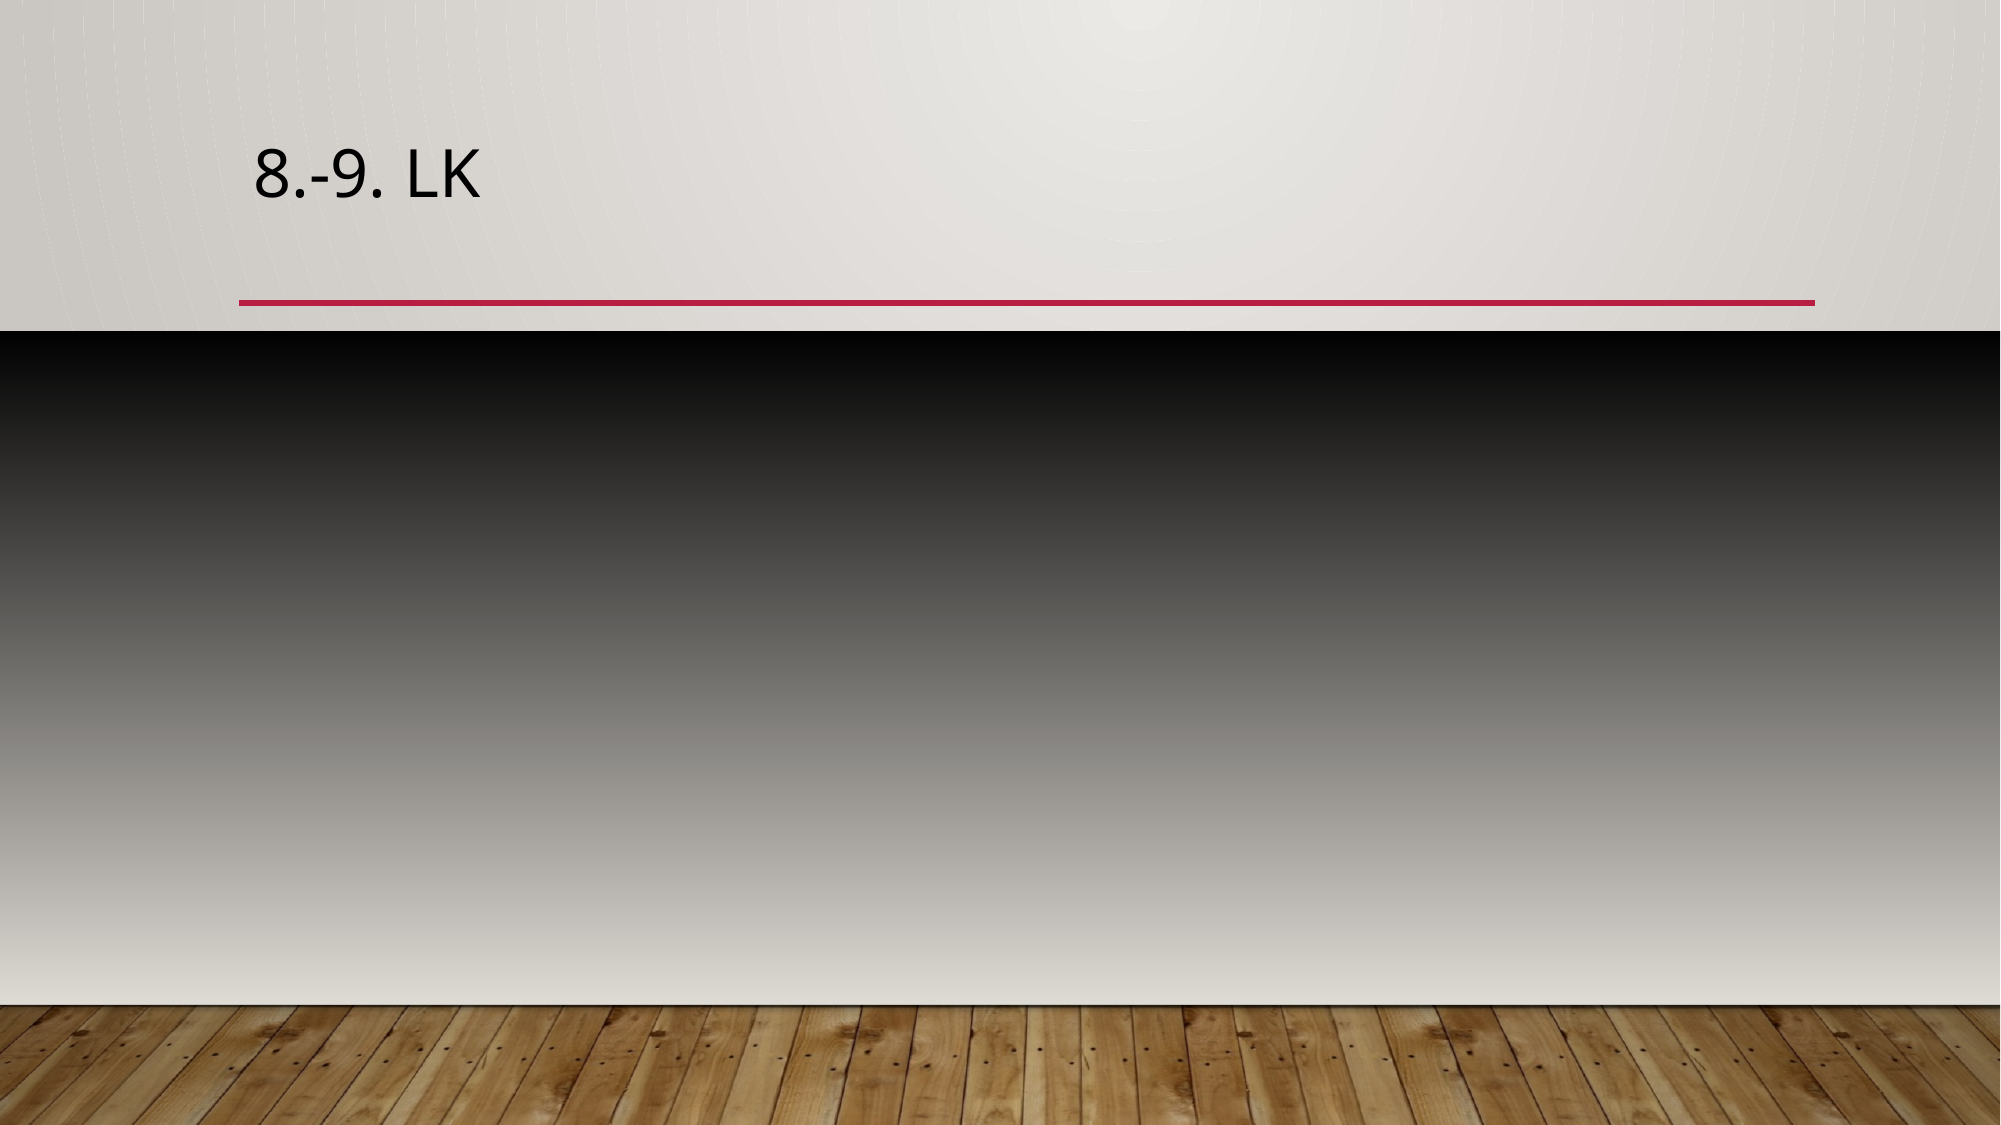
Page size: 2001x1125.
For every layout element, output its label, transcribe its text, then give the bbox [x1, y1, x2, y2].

title 8.-9. lk [238, 131, 1814, 305]
